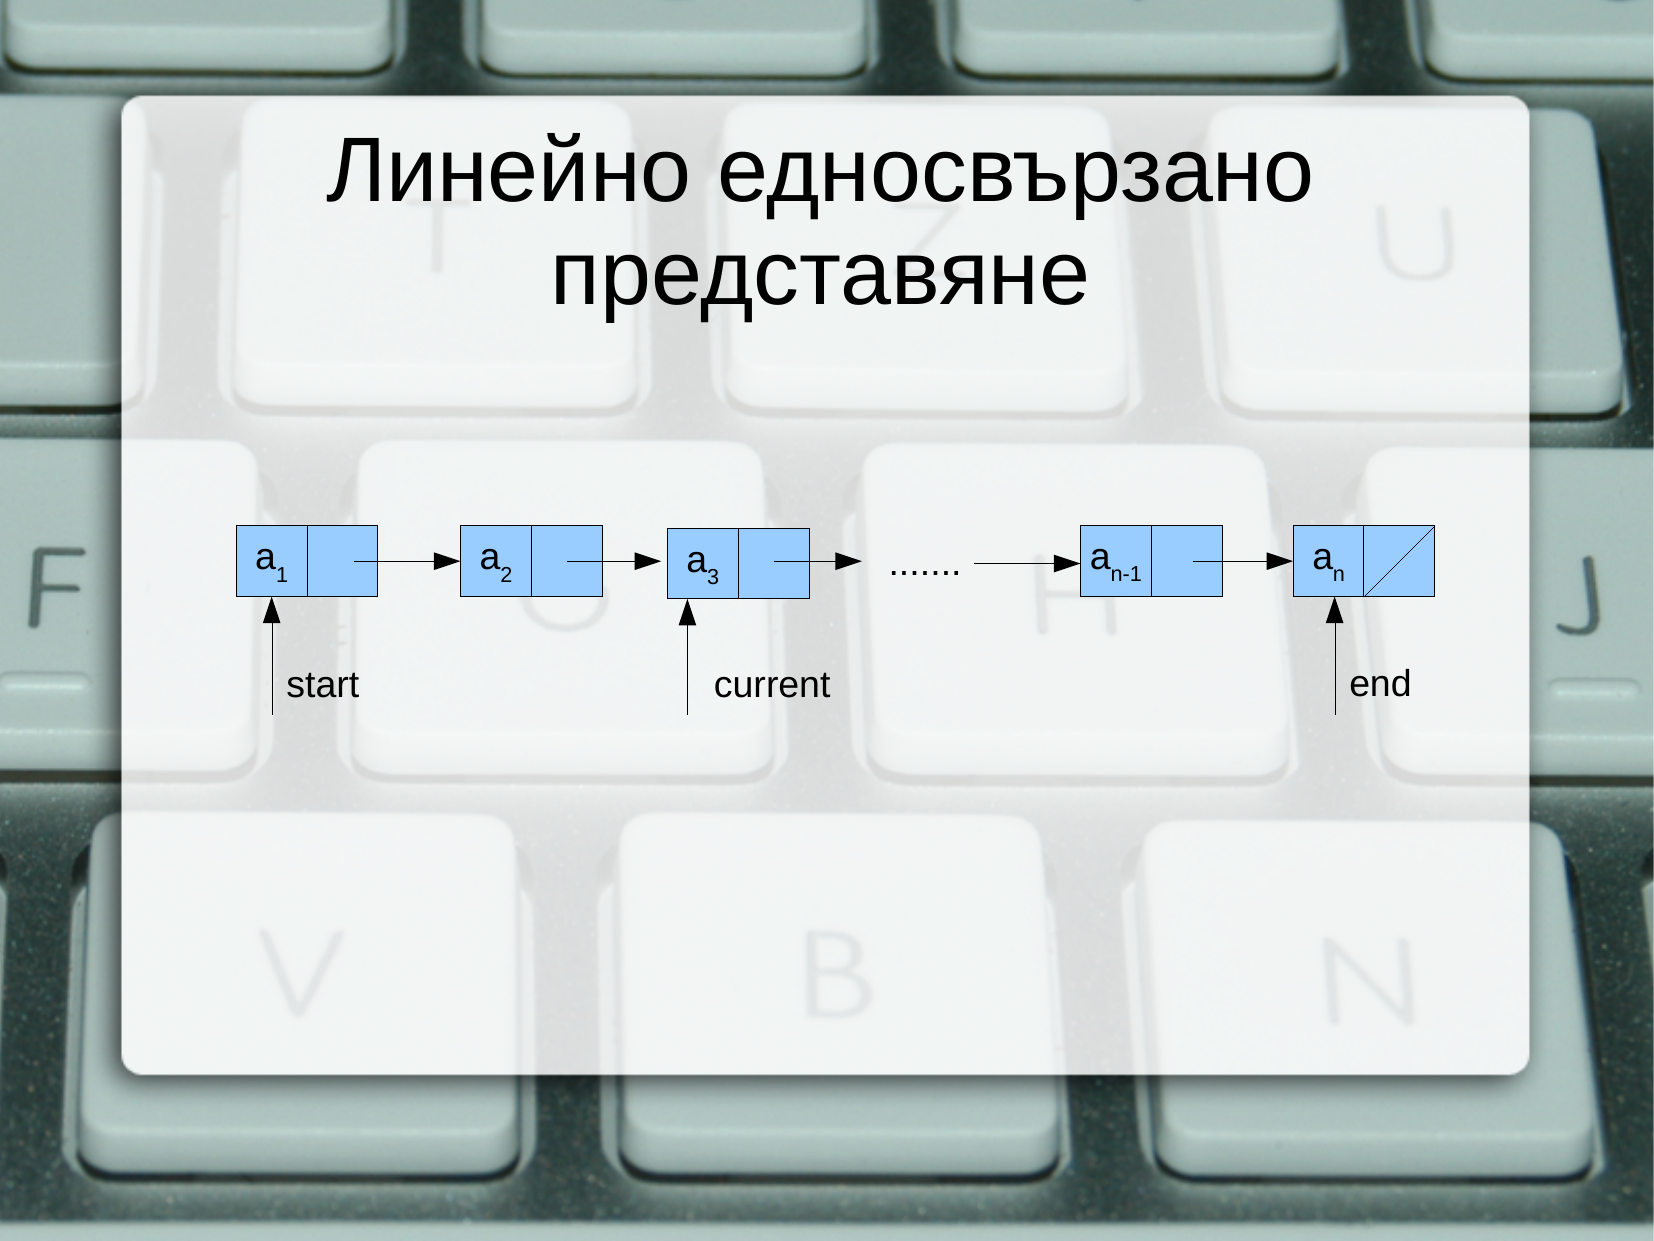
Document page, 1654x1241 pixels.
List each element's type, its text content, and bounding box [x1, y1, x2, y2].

text_box an [1293, 525, 1363, 597]
text_box ....... [873, 533, 981, 591]
text_box [1363, 525, 1435, 597]
text_box current [699, 655, 853, 713]
text_box [531, 525, 603, 597]
text_box start [271, 655, 375, 713]
text_box [739, 528, 810, 599]
text_box [1151, 525, 1223, 597]
text_box a3 [667, 528, 739, 599]
text_box an-1 [1080, 525, 1151, 597]
title Линейно едносвързано представяне [135, 117, 1506, 325]
text_box end [1334, 655, 1427, 713]
text_box [307, 525, 378, 597]
text_box a2 [460, 525, 531, 597]
picture [0, 0, 1654, 1241]
text_box a1 [236, 525, 307, 597]
